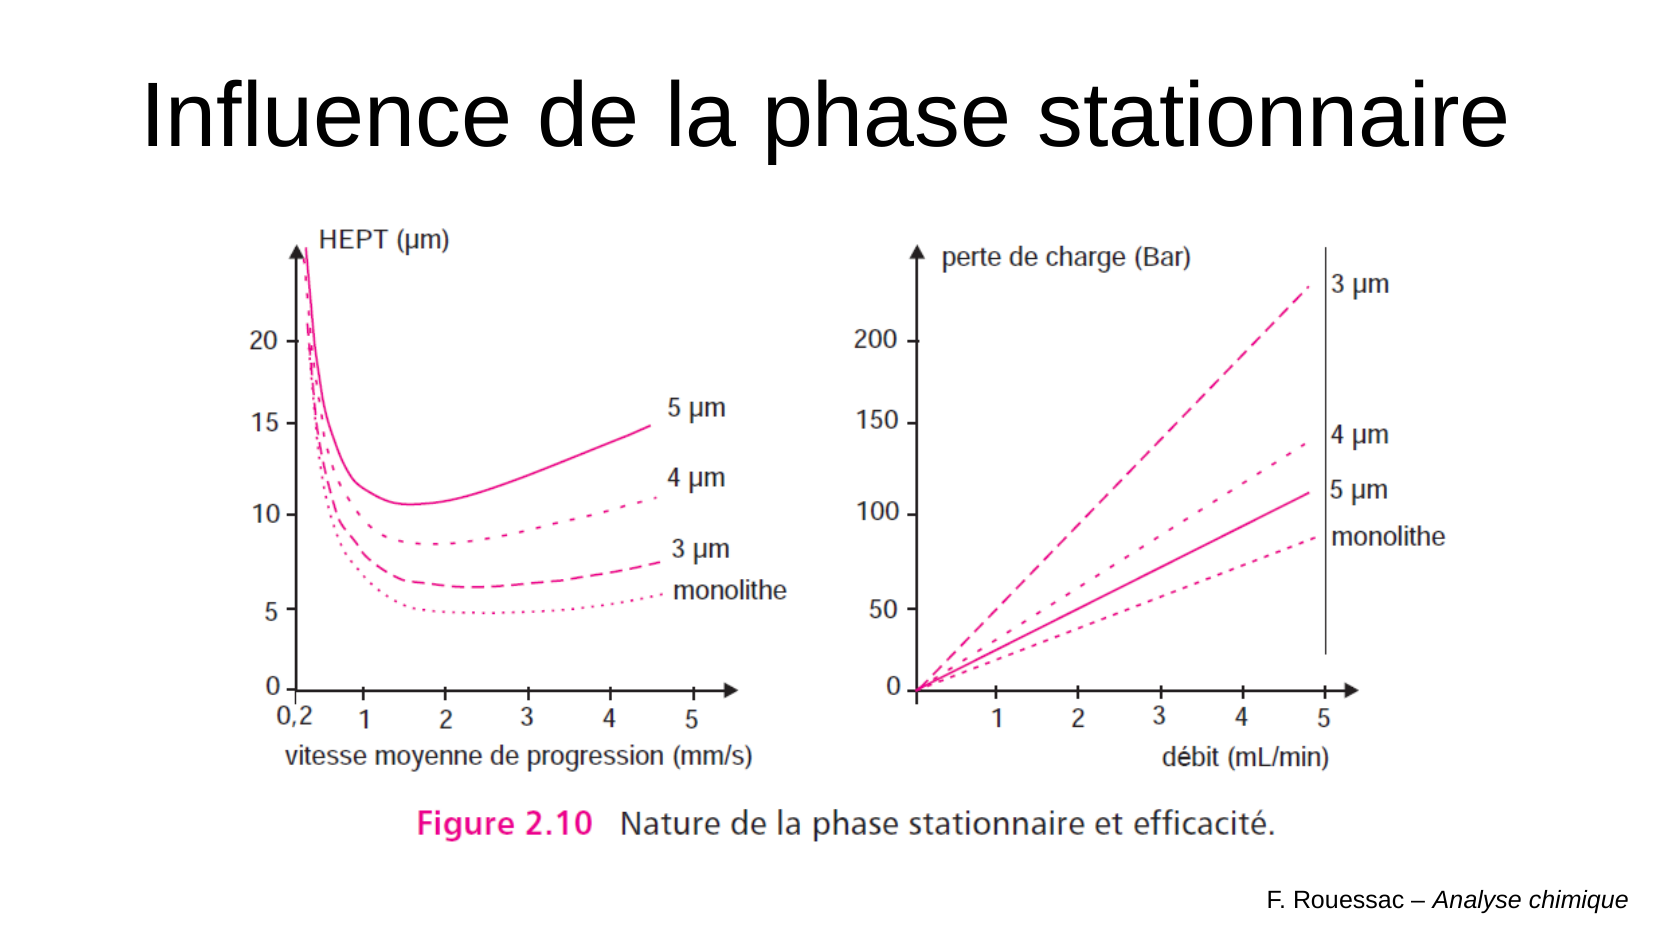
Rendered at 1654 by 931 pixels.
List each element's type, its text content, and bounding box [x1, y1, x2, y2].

title Influence de la phase stationnaire [82, 37, 1571, 193]
picture [209, 176, 1524, 851]
text_box F. Rouessac – Analyse chimique [1251, 878, 1654, 922]
